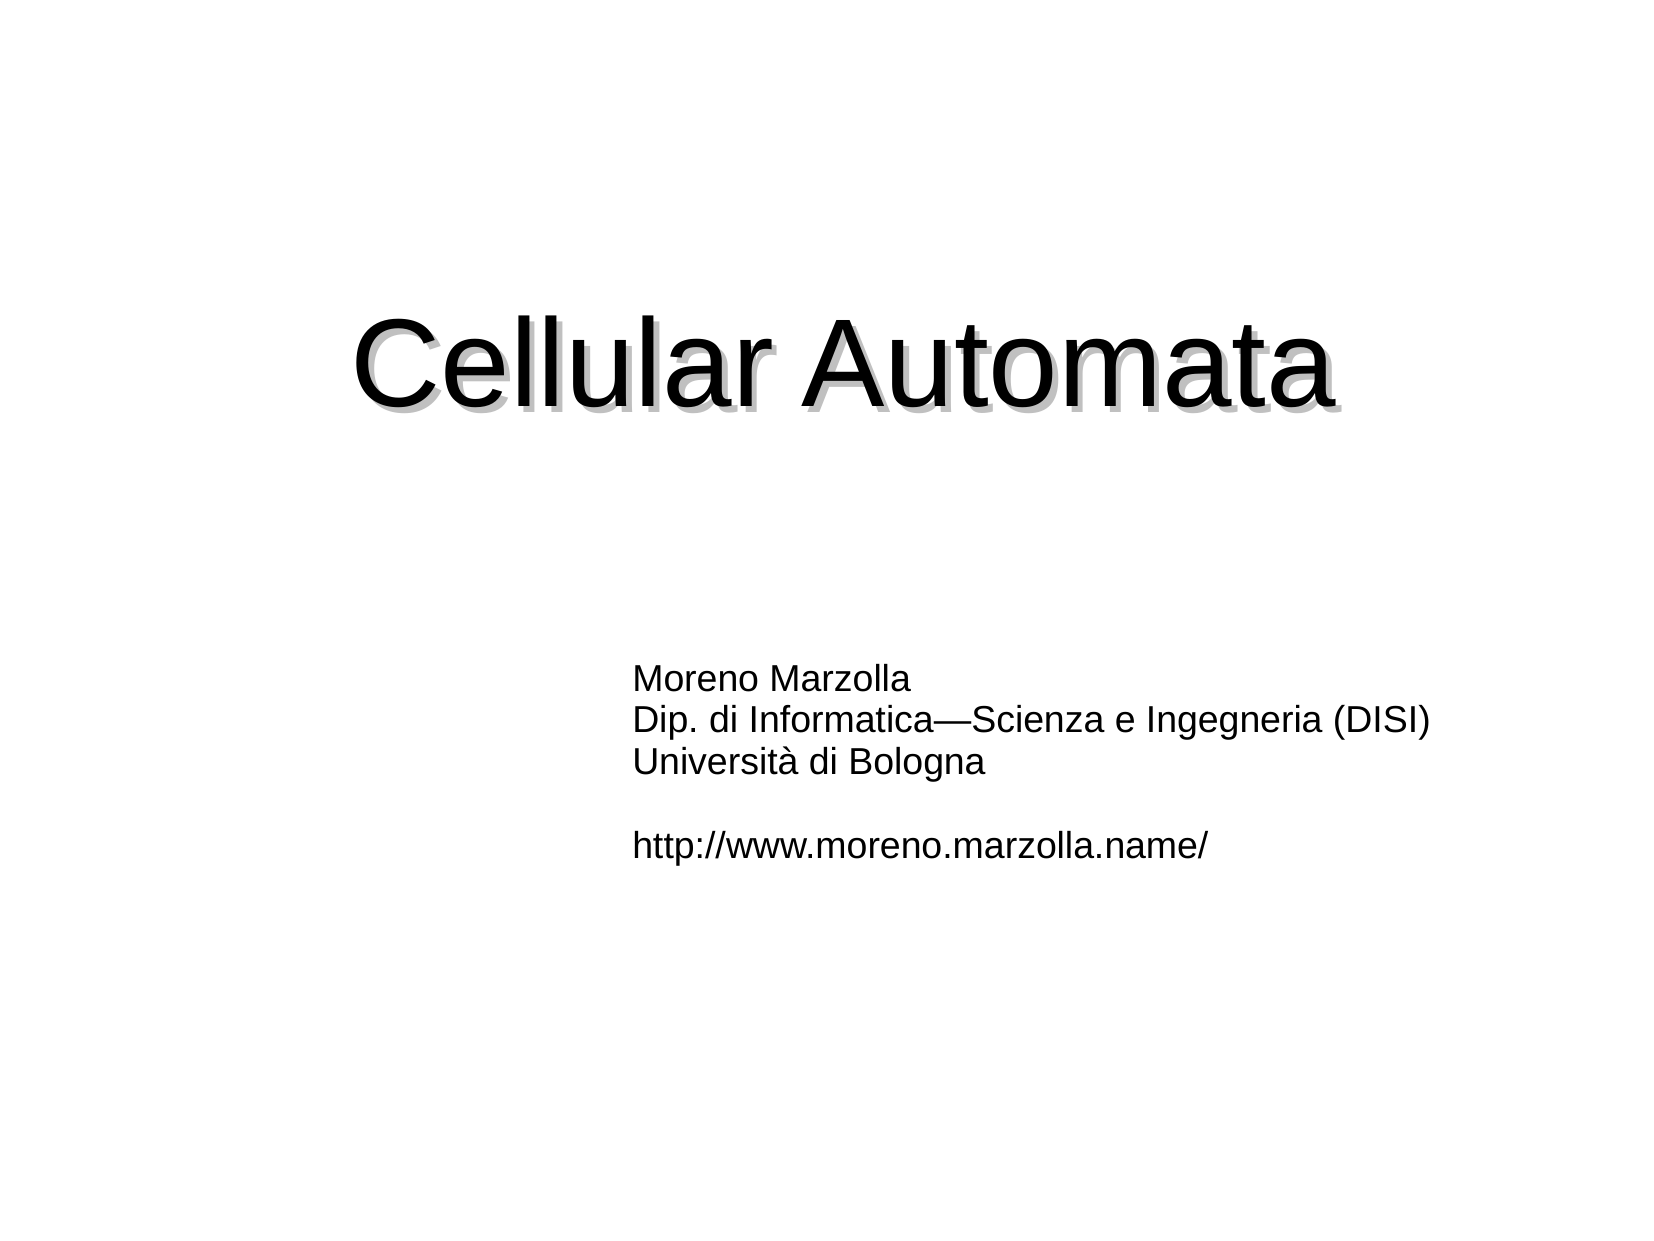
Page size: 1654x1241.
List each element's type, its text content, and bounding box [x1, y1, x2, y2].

text_box Moreno Marzolla Dip. di Informatica—Scienza e Ingegneria (DISI) Università di Bologna http://www.moreno.marzolla.name/ [617, 649, 1447, 1003]
text_box Cellular Automata [75, 147, 1613, 441]
